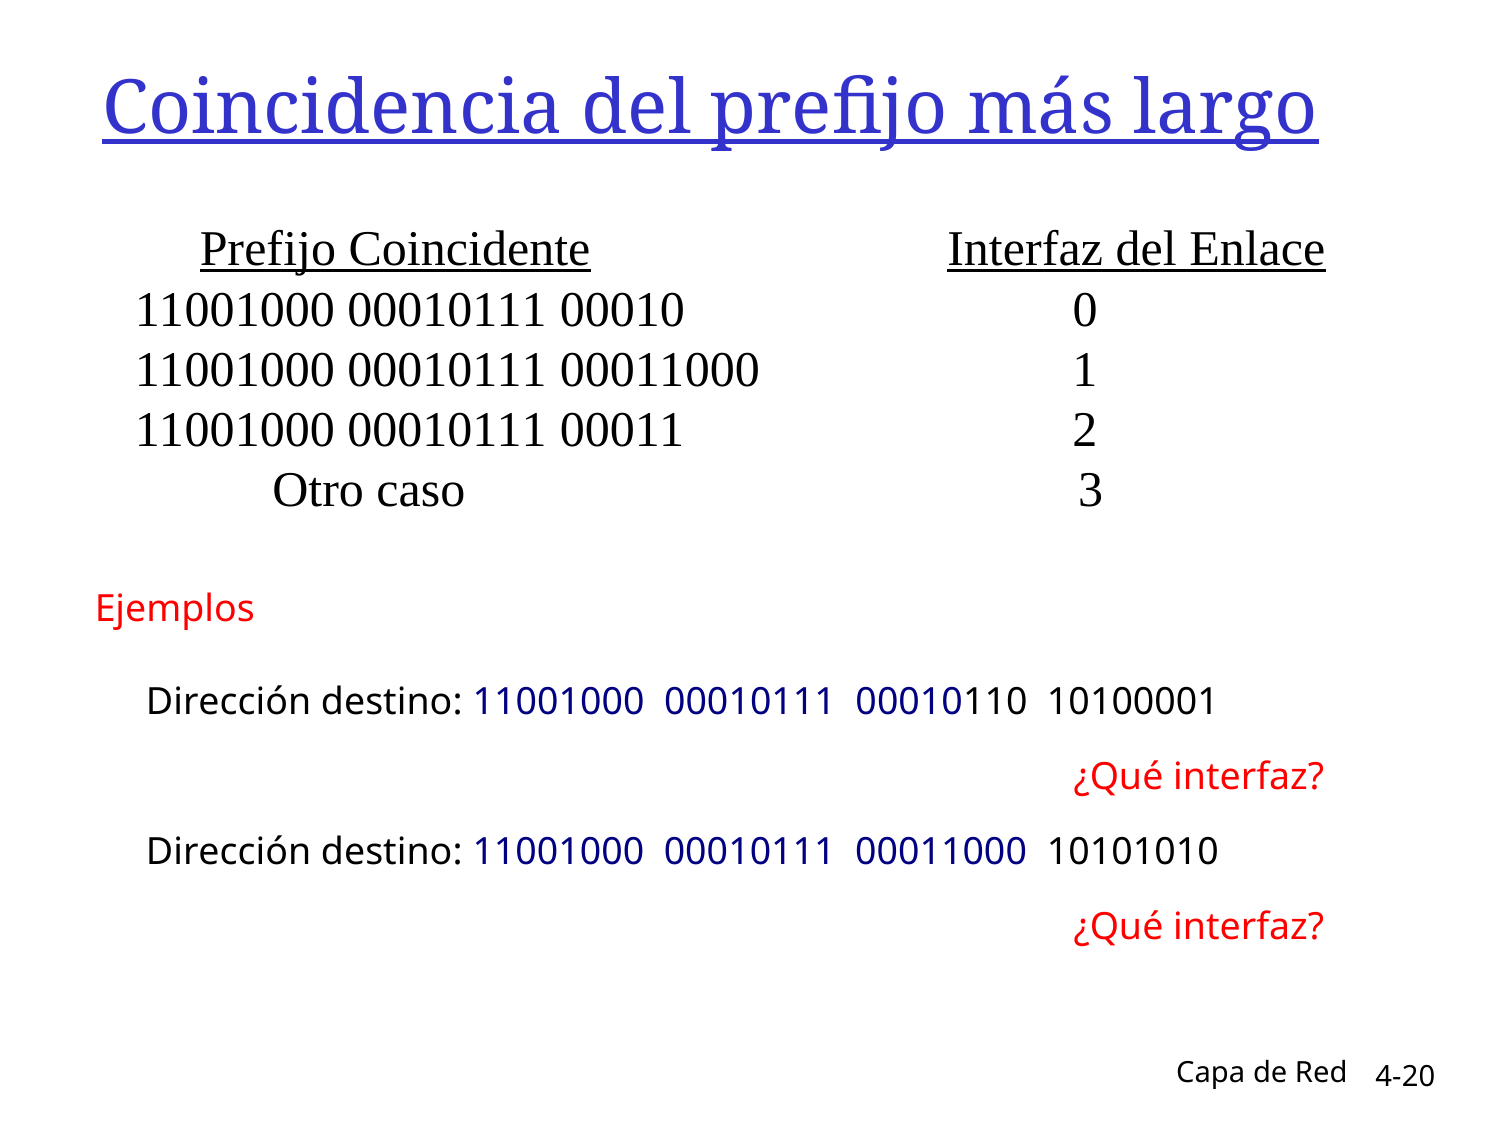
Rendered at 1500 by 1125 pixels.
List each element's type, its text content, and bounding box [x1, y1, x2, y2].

text_box Dirección destino: 11001000 00010111 00011000 10101010 [130, 824, 1244, 881]
text_box ¿Qué interfaz? [1058, 900, 1340, 957]
text_box Dirección destino: 11001000 00010111 00010110 10100001 [131, 675, 1244, 732]
text_box Ejemplos [80, 581, 271, 638]
title Coincidencia del prefijo más largo [87, 15, 1426, 196]
text_box ¿Qué interfaz? [1058, 750, 1340, 807]
text_box Prefijo Coincidente Interfaz del Enlace 11001000 00010111 00010 0 11001000 00010111 00011000 1 11001000 00010111 00011 2 Otro caso 3 [120, 214, 1341, 525]
